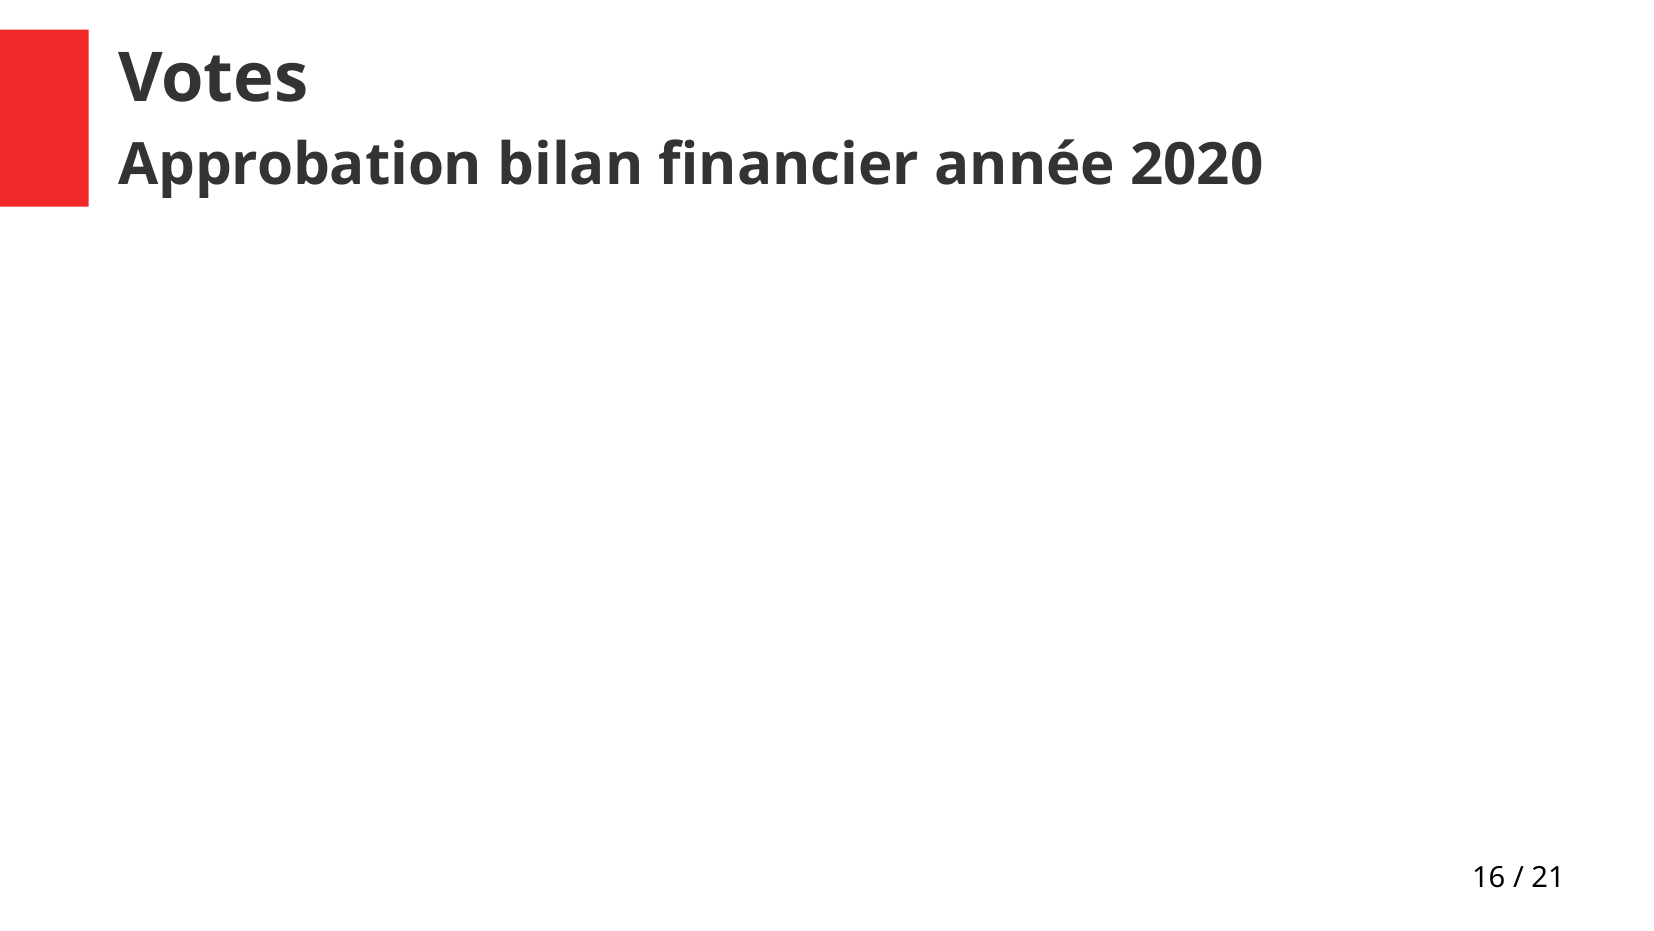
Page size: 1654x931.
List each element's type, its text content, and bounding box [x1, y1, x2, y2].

title Votes Approbation bilan financier année 2020 [118, 37, 1571, 193]
